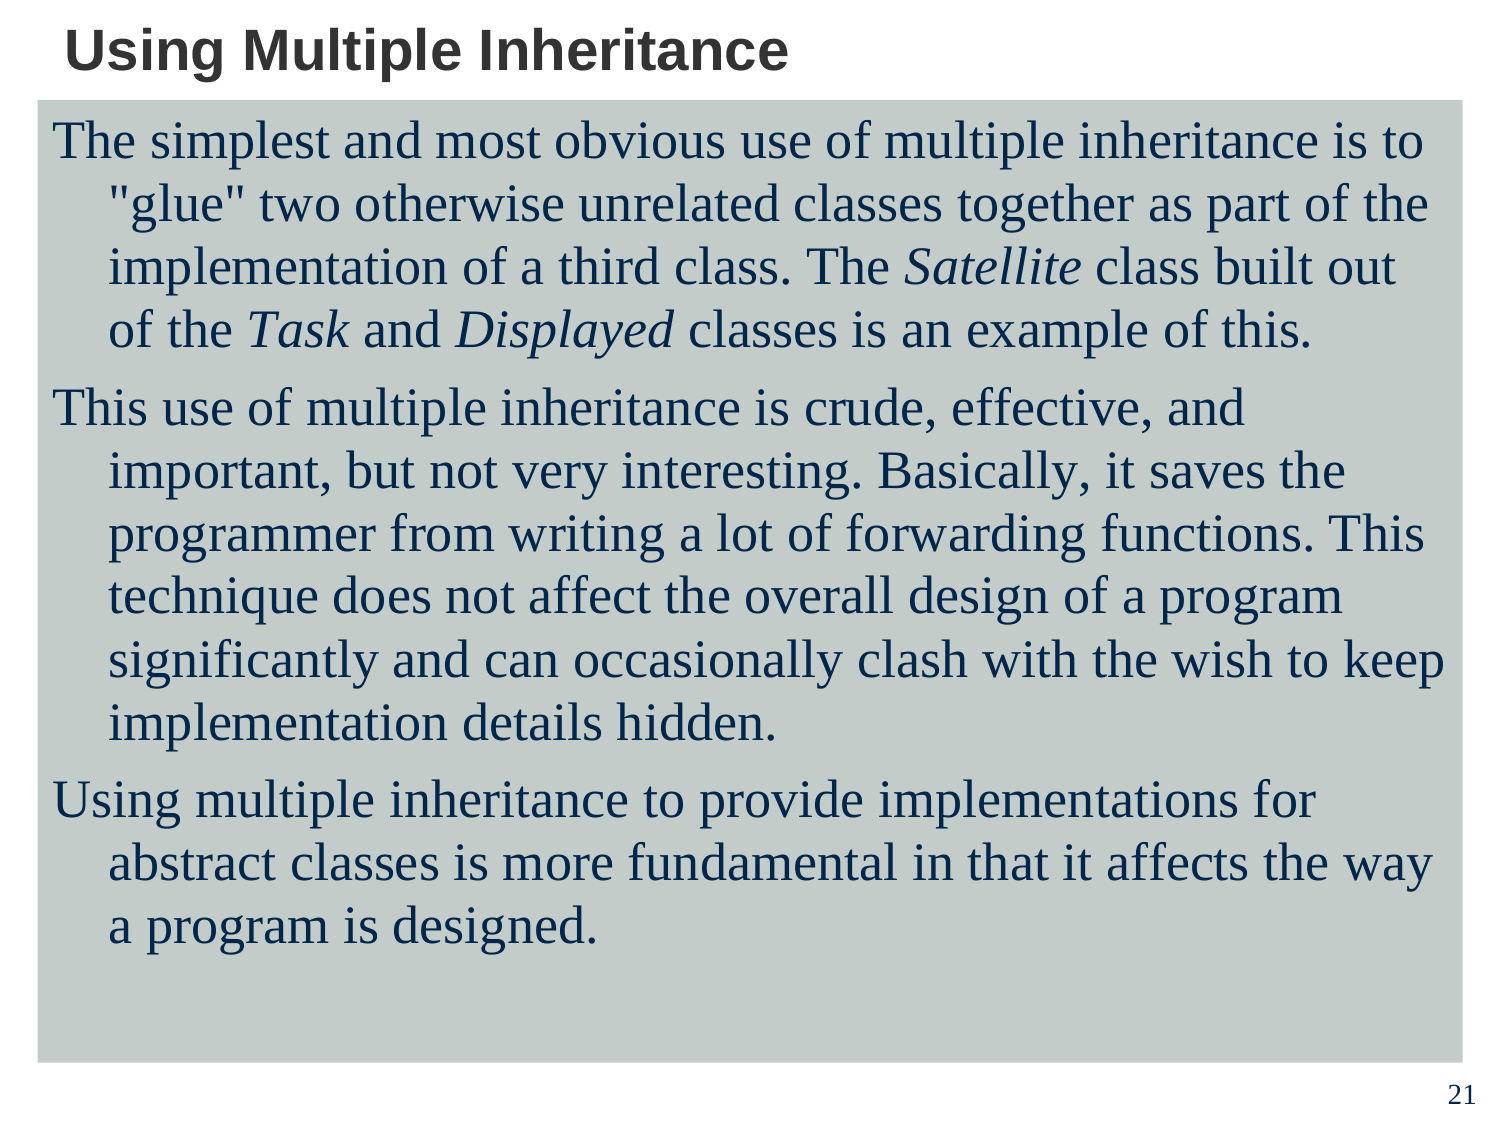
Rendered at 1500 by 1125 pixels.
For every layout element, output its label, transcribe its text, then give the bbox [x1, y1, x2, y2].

list The simplest and most obvious use of multiple inheritance is to "glue" two otherwise unrelated classes together as part of the implementation of a third class. The Satellite class built out of the Task and Displayed classes is an example of this. This use of multiple inheritance is crude, effective, and important, but not very interesting. Basically, it saves the programmer from writing a lot of forwarding functions. This technique does not affect the overall design of a program significantly and can occasionally clash with the wish to keep implementation details hidden. Using multiple inheritance to provide implementations for abstract classes is more fundamental in that it affects the way a program is designed. [37, 99, 1463, 1063]
title Using Multiple Inheritance [50, 0, 1450, 91]
